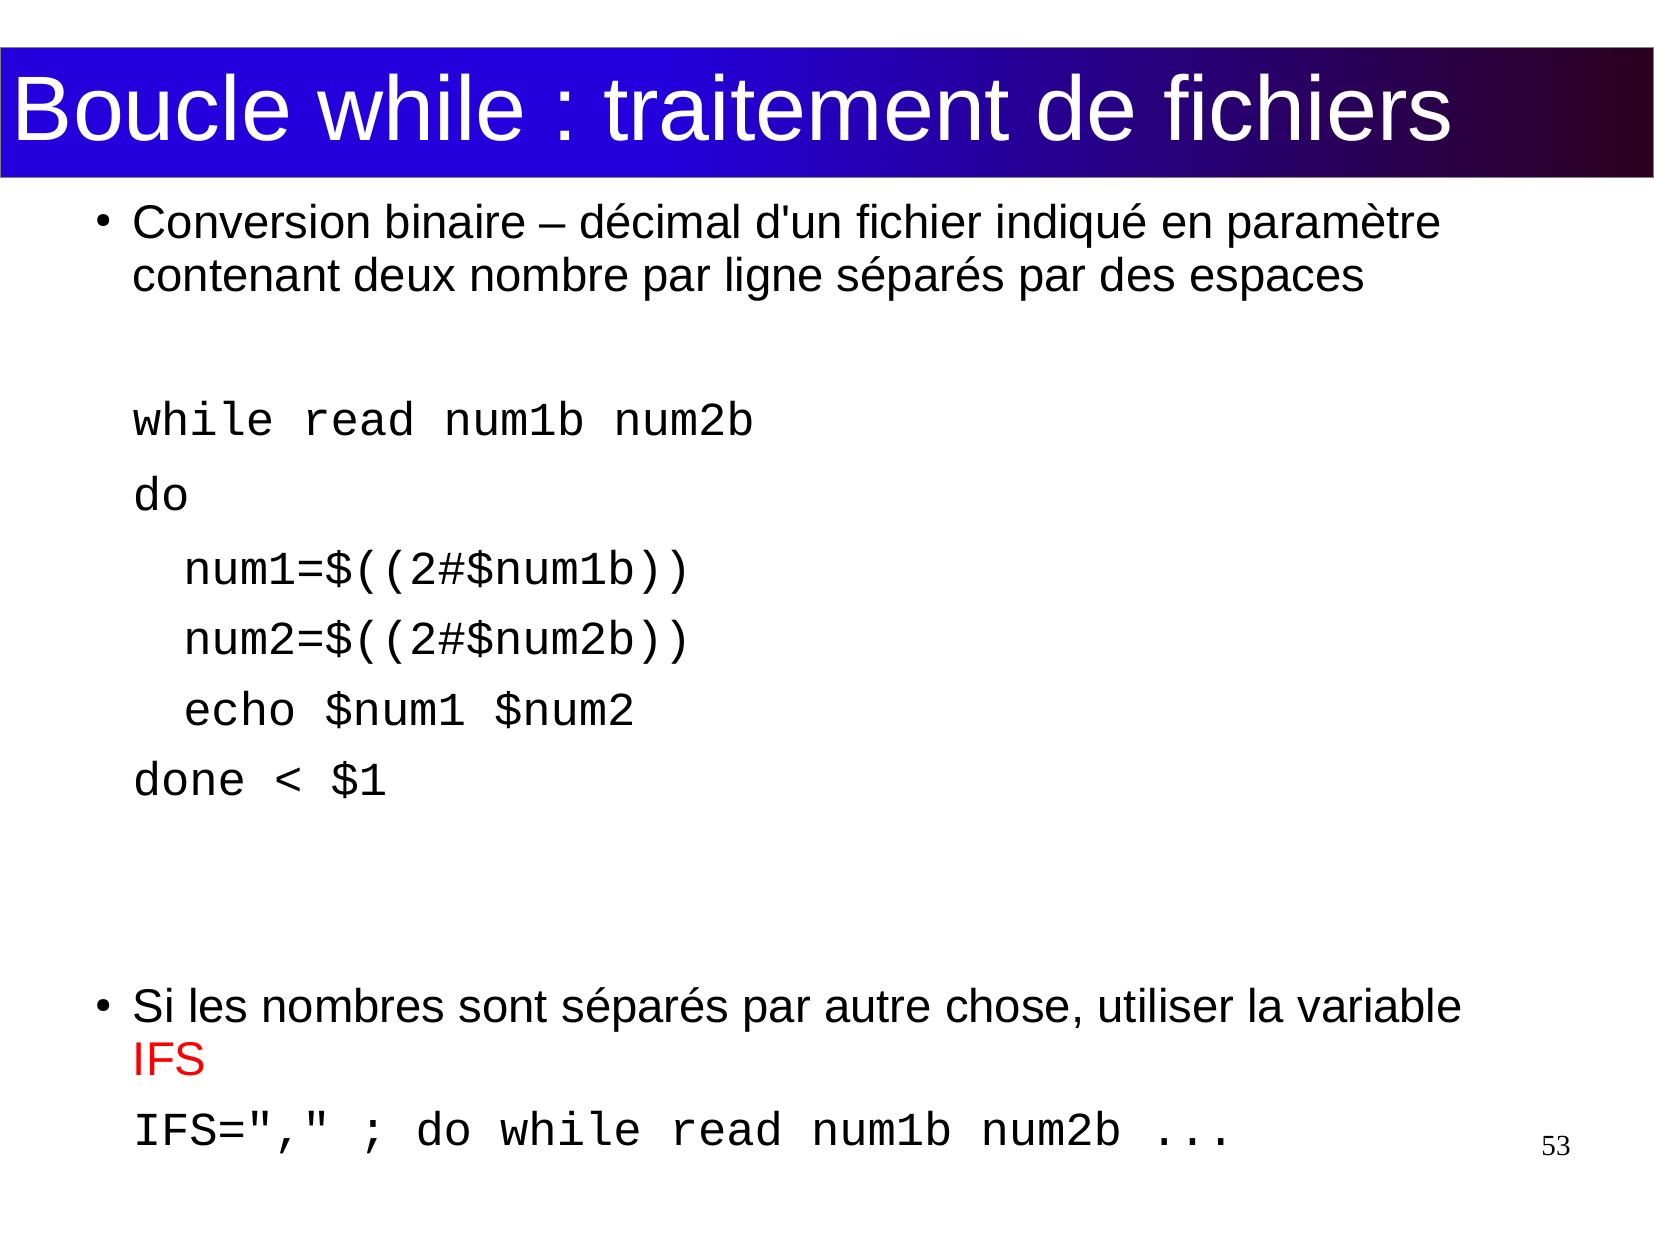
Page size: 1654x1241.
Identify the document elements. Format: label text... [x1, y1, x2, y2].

list Conversion binaire – décimal d'un fichier indiqué en paramètre contenant deux nombre par ligne séparés par des espaces while read num1b num2b do num1=$((2#$num1b)) num2=$((2#$num2b)) echo $num1 $num2 done < $1 Si les nombres sont séparés par autre chose, utiliser la variable IFS IFS="," ; do while read num1b num2b ... [82, 195, 1538, 1170]
title Boucle while : traitement de fichiers [11, 5, 1642, 213]
